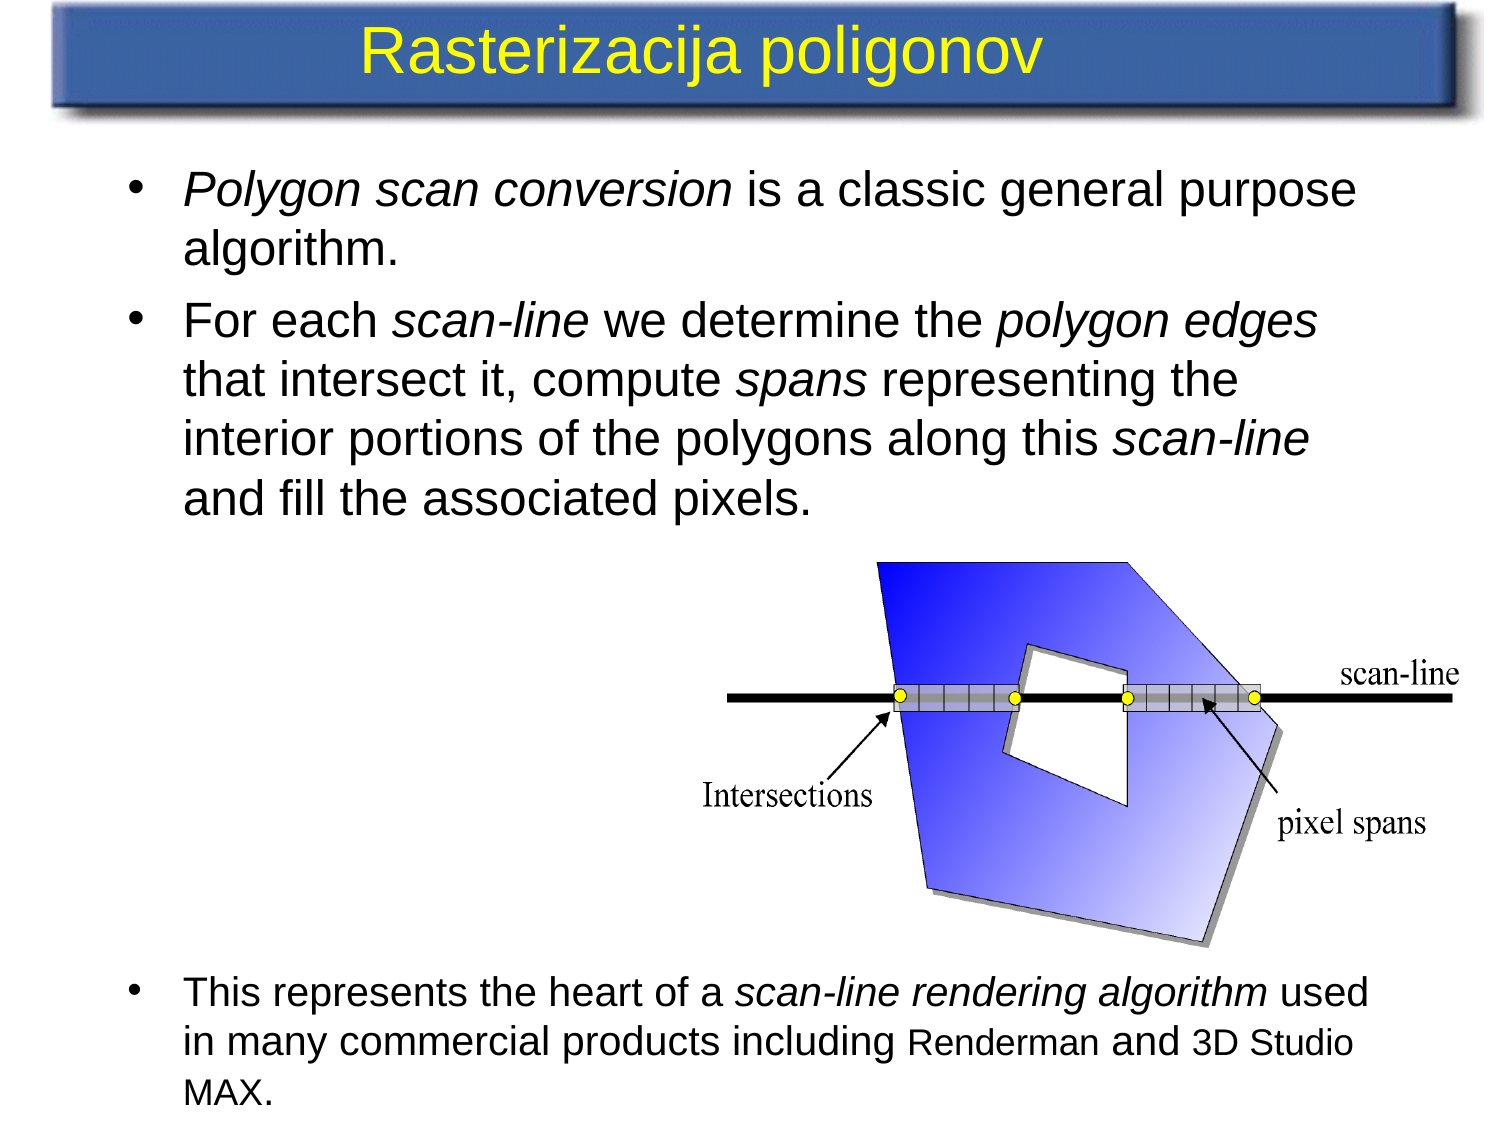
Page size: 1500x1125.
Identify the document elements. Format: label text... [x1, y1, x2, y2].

picture [50, 0, 1484, 127]
picture [702, 562, 1459, 948]
title Rasterizacija poligonov [64, 0, 1340, 95]
list Polygon scan conversion is a classic general purpose algorithm. For each scan-line we determine the polygon edges that intersect it, compute spans representing the interior portions of the polygons along this scan-line and fill the associated pixels. This represents the heart of a scan-line rendering algorithm used in many commercial products including Renderman and 3D Studio MAX. [112, 148, 1388, 1125]
